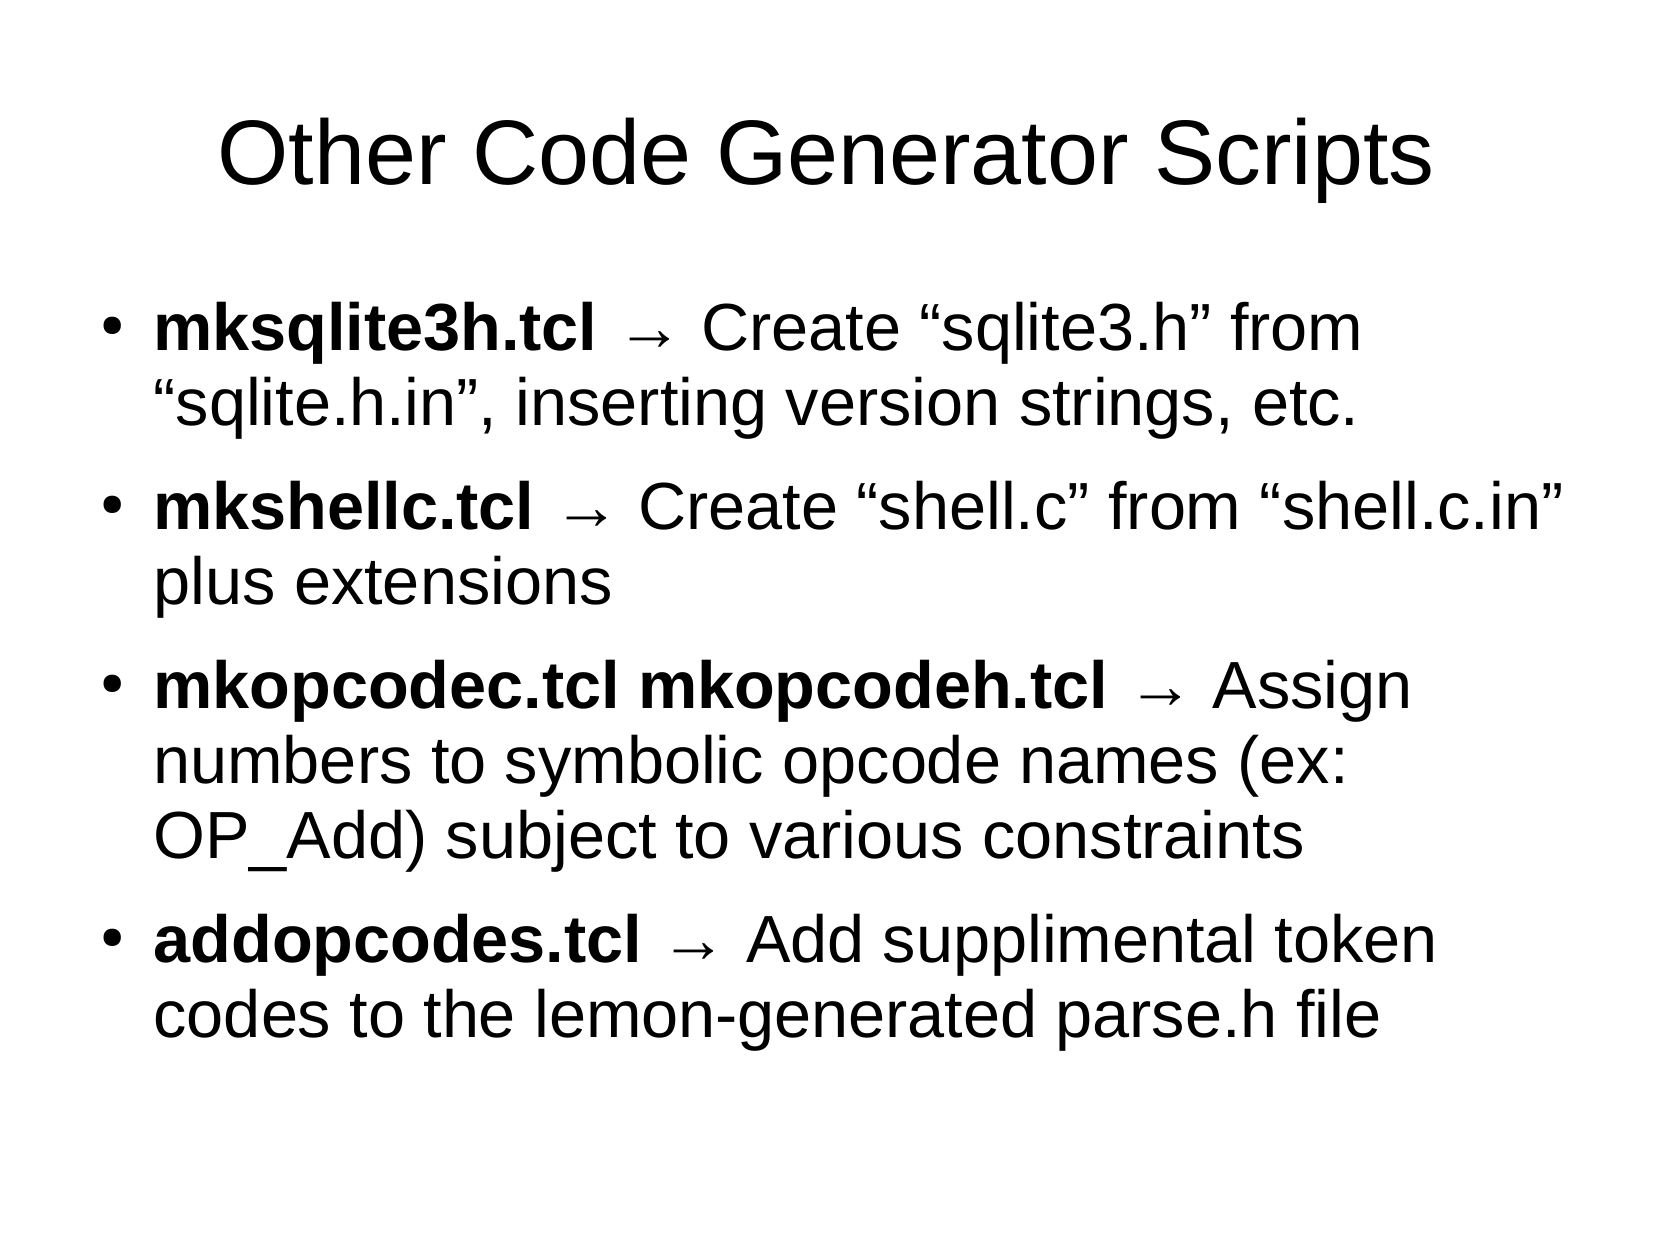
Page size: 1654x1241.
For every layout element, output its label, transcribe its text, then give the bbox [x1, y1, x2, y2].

title Other Code Generator Scripts [82, 49, 1571, 257]
list mksqlite3h.tcl → Create “sqlite3.h” from “sqlite.h.in”, inserting version strings, etc. mkshellc.tcl → Create “shell.c” from “shell.c.in” plus extensions mkopcodec.tcl mkopcodeh.tcl → Assign numbers to symbolic opcode names (ex: OP_Add) subject to various constraints addopcodes.tcl → Add supplimental token codes to the lemon-generated parse.h file [82, 290, 1571, 1109]
